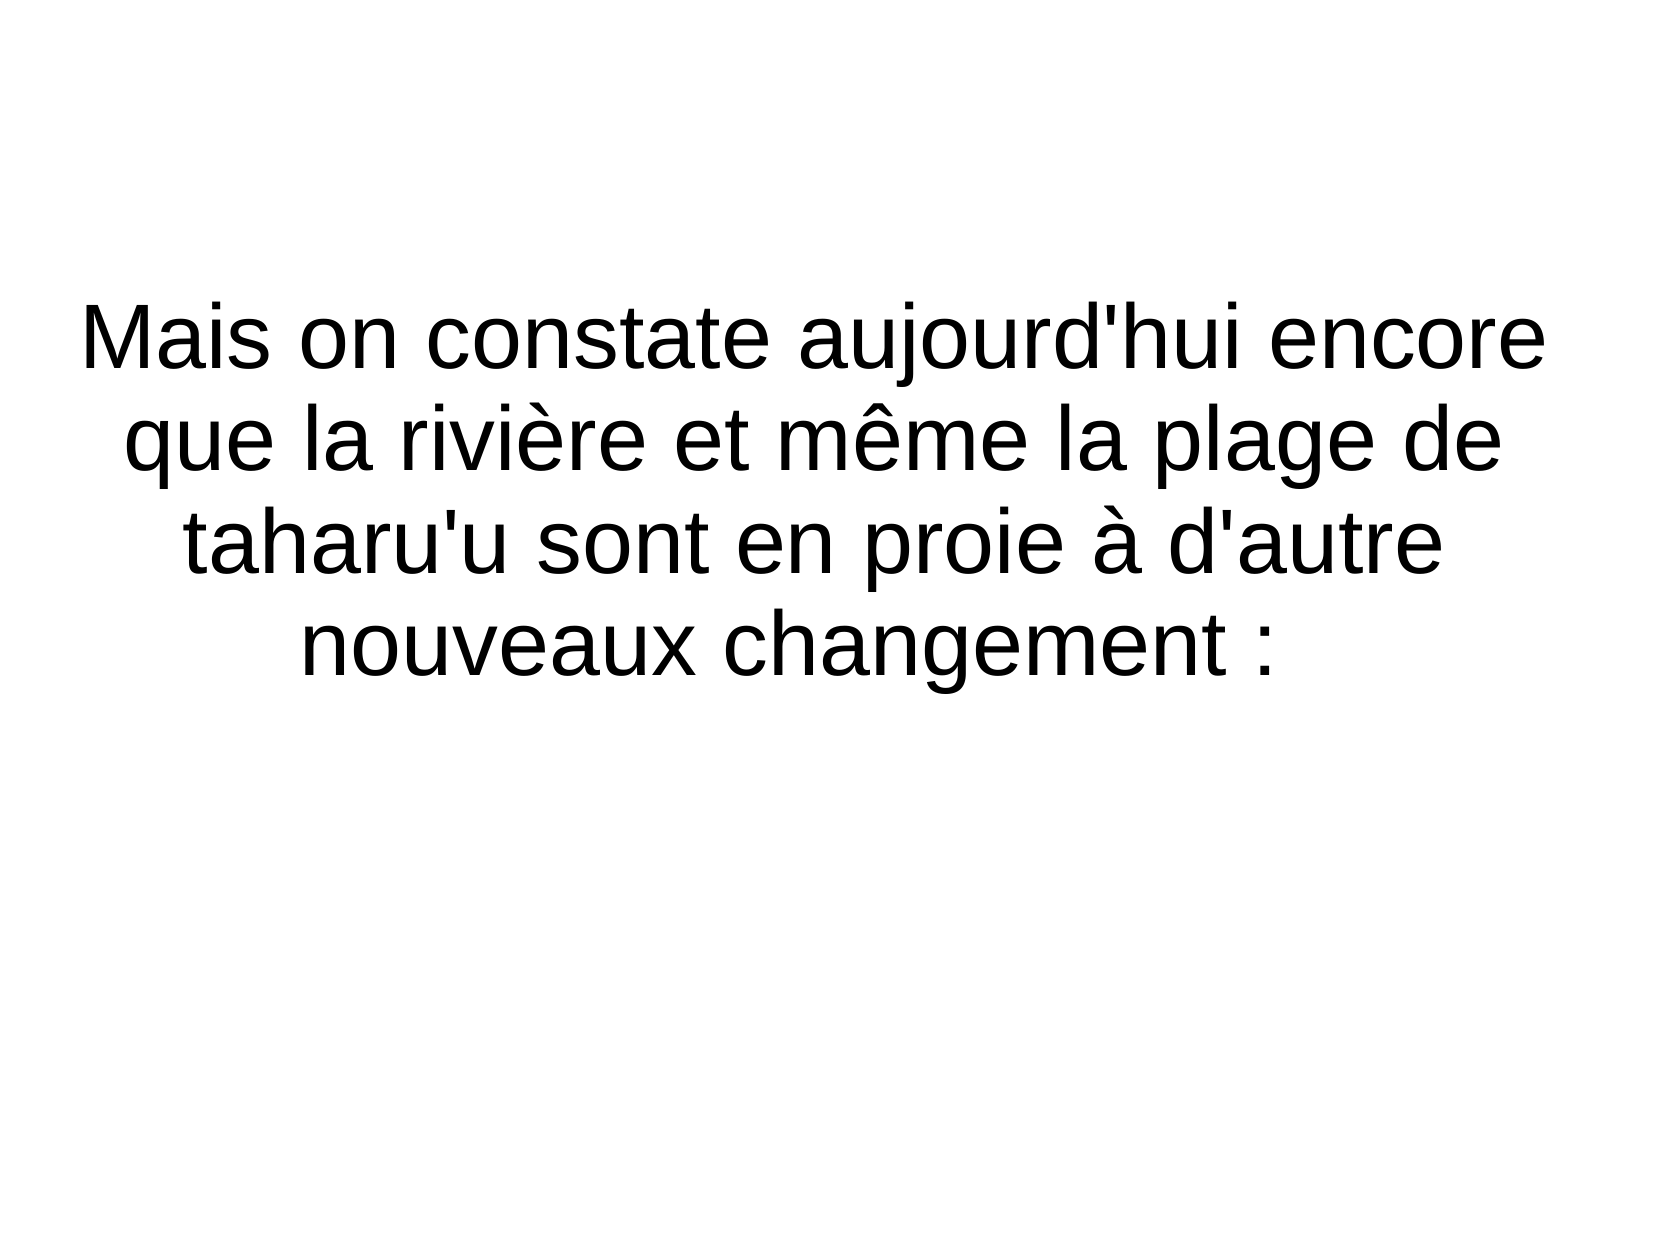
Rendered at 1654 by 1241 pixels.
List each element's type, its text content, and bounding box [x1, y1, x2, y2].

title Mais on constate aujourd'hui encore que la rivière et même la plage de taharu'u sont en proie à d'autre nouveaux changement : [70, 70, 1560, 910]
